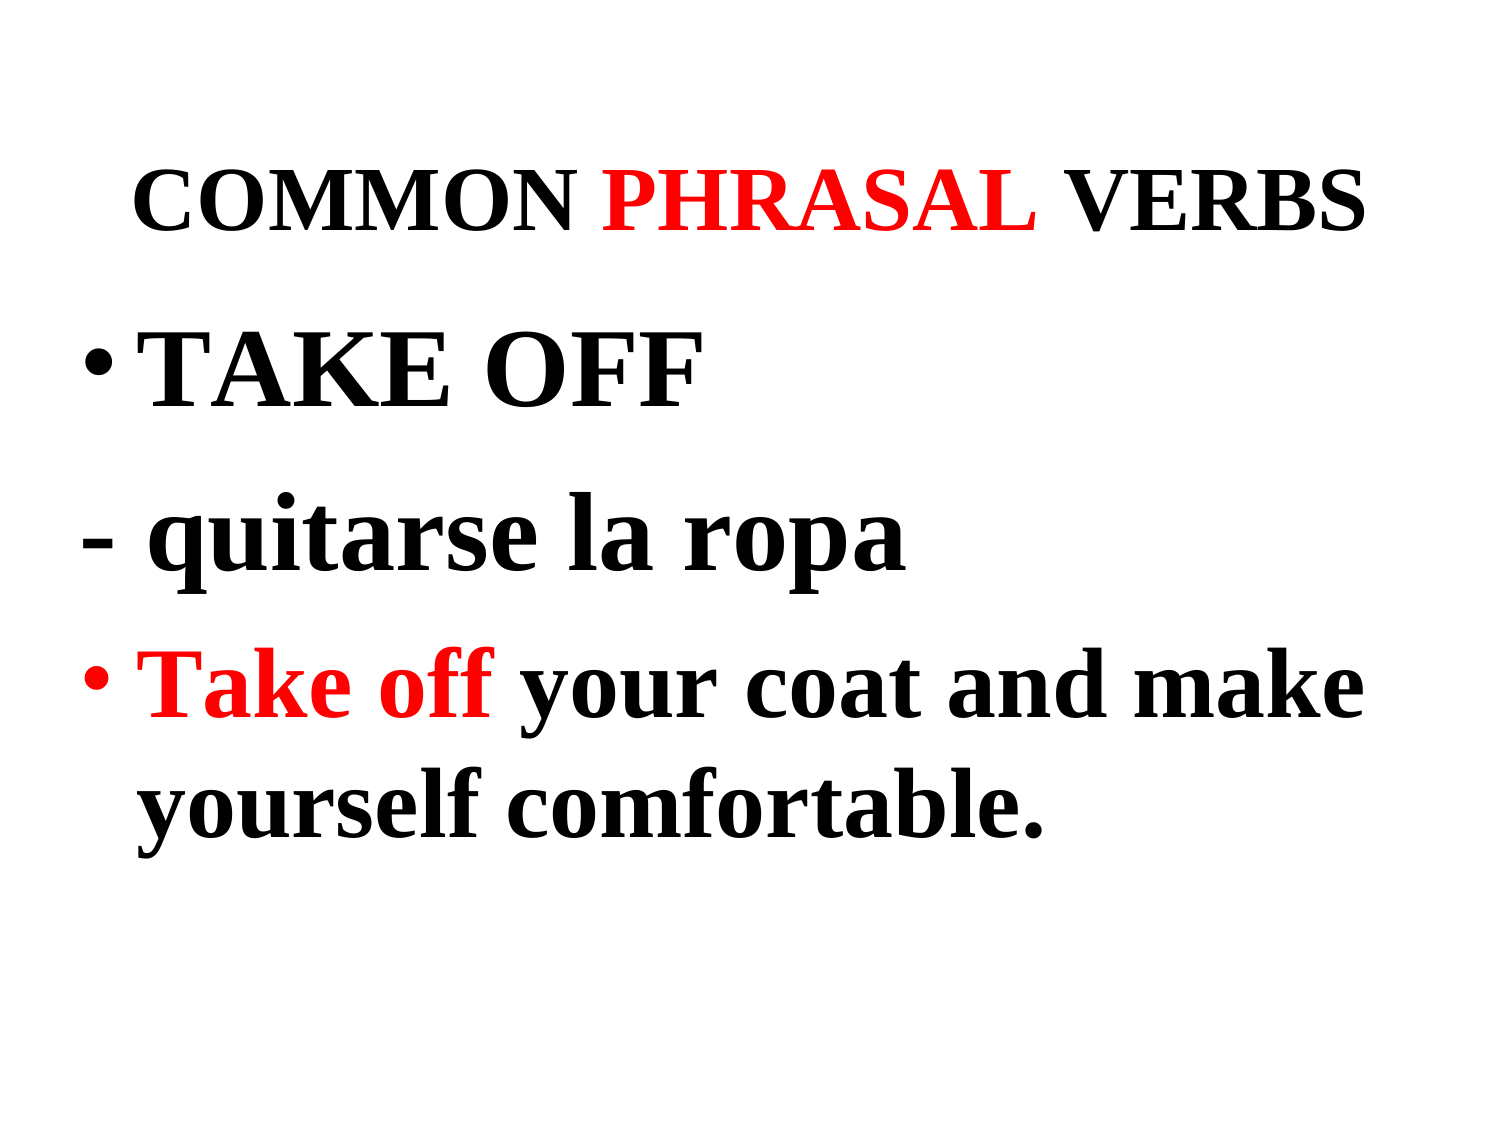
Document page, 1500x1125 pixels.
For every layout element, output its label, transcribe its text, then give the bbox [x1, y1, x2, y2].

list TAKE OFF - quitarse la ropa Take off your coat and make yourself comfortable. [64, 286, 1436, 1000]
title COMMON PHRASAL VERBS [112, 99, 1388, 286]
